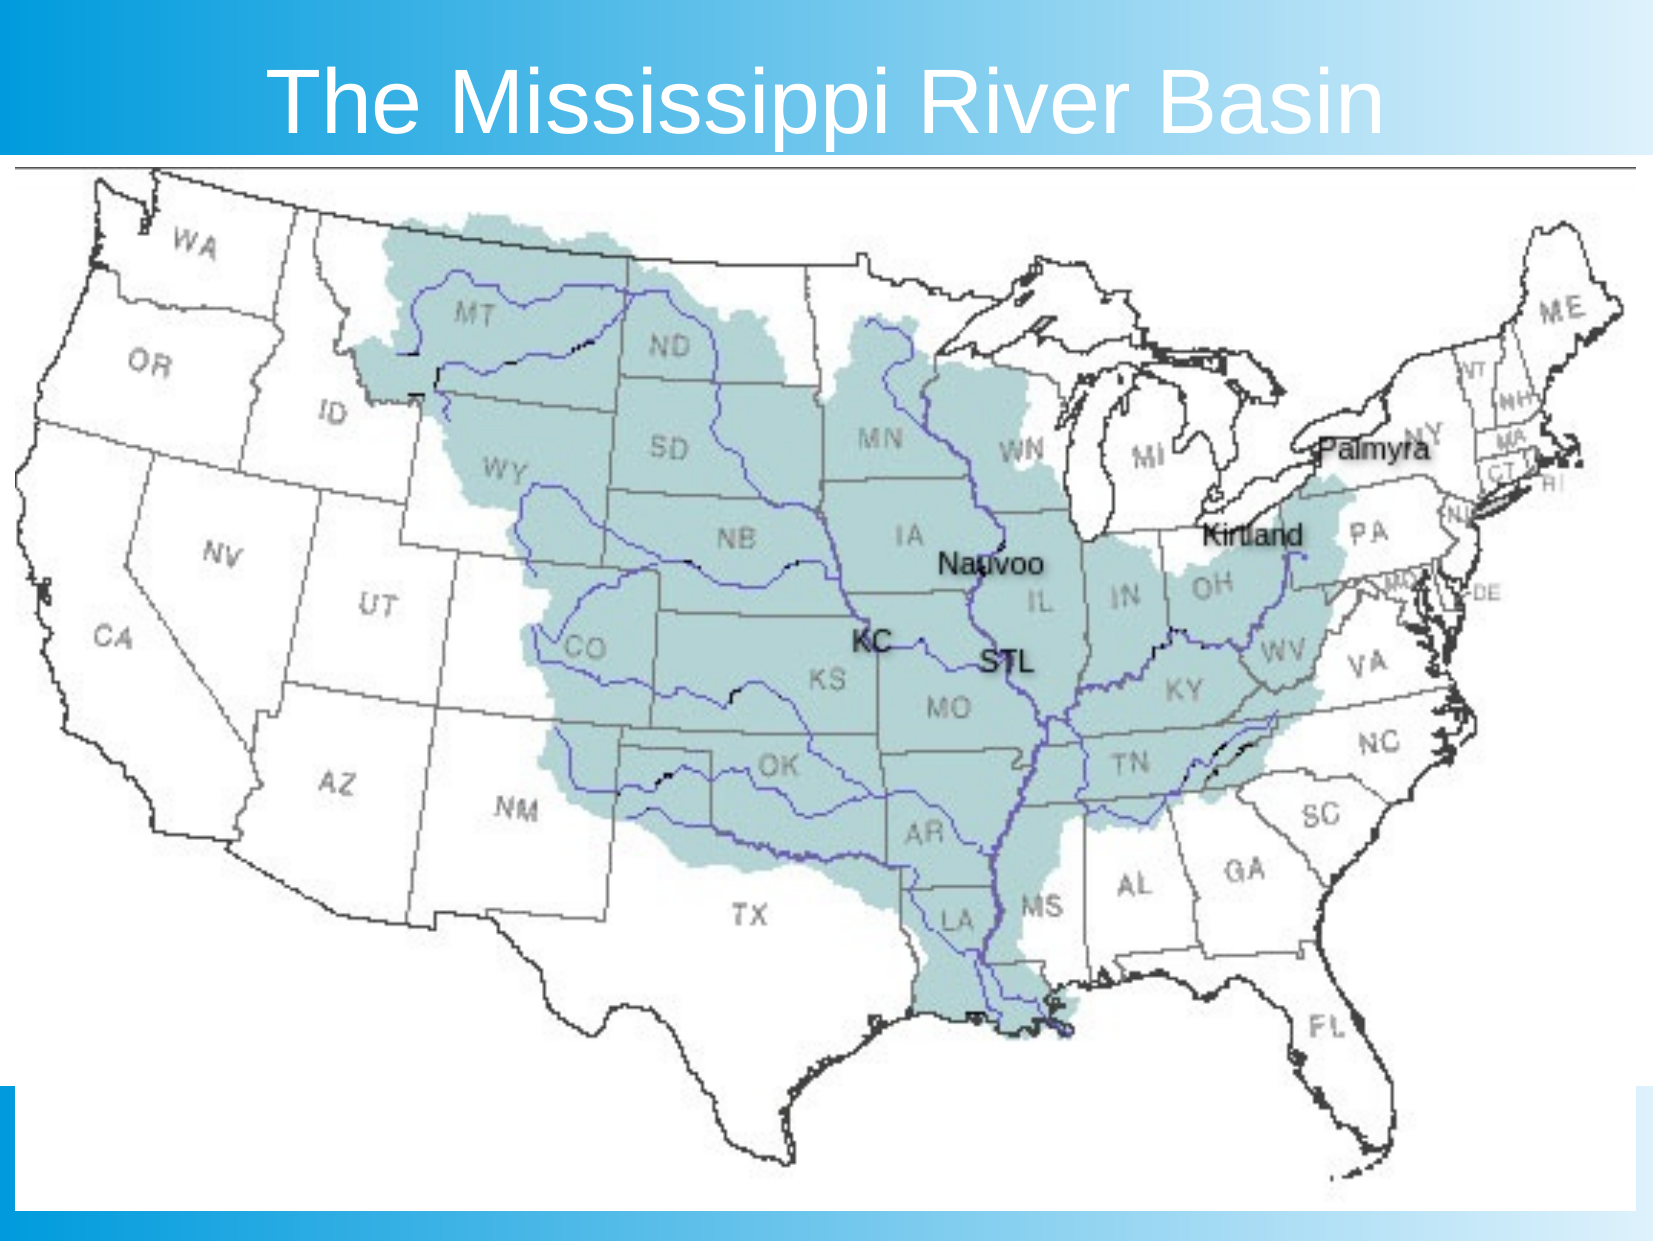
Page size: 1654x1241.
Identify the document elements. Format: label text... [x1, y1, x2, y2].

picture [15, 167, 1636, 1241]
title The Mississippi River Basin [82, 49, 1571, 155]
